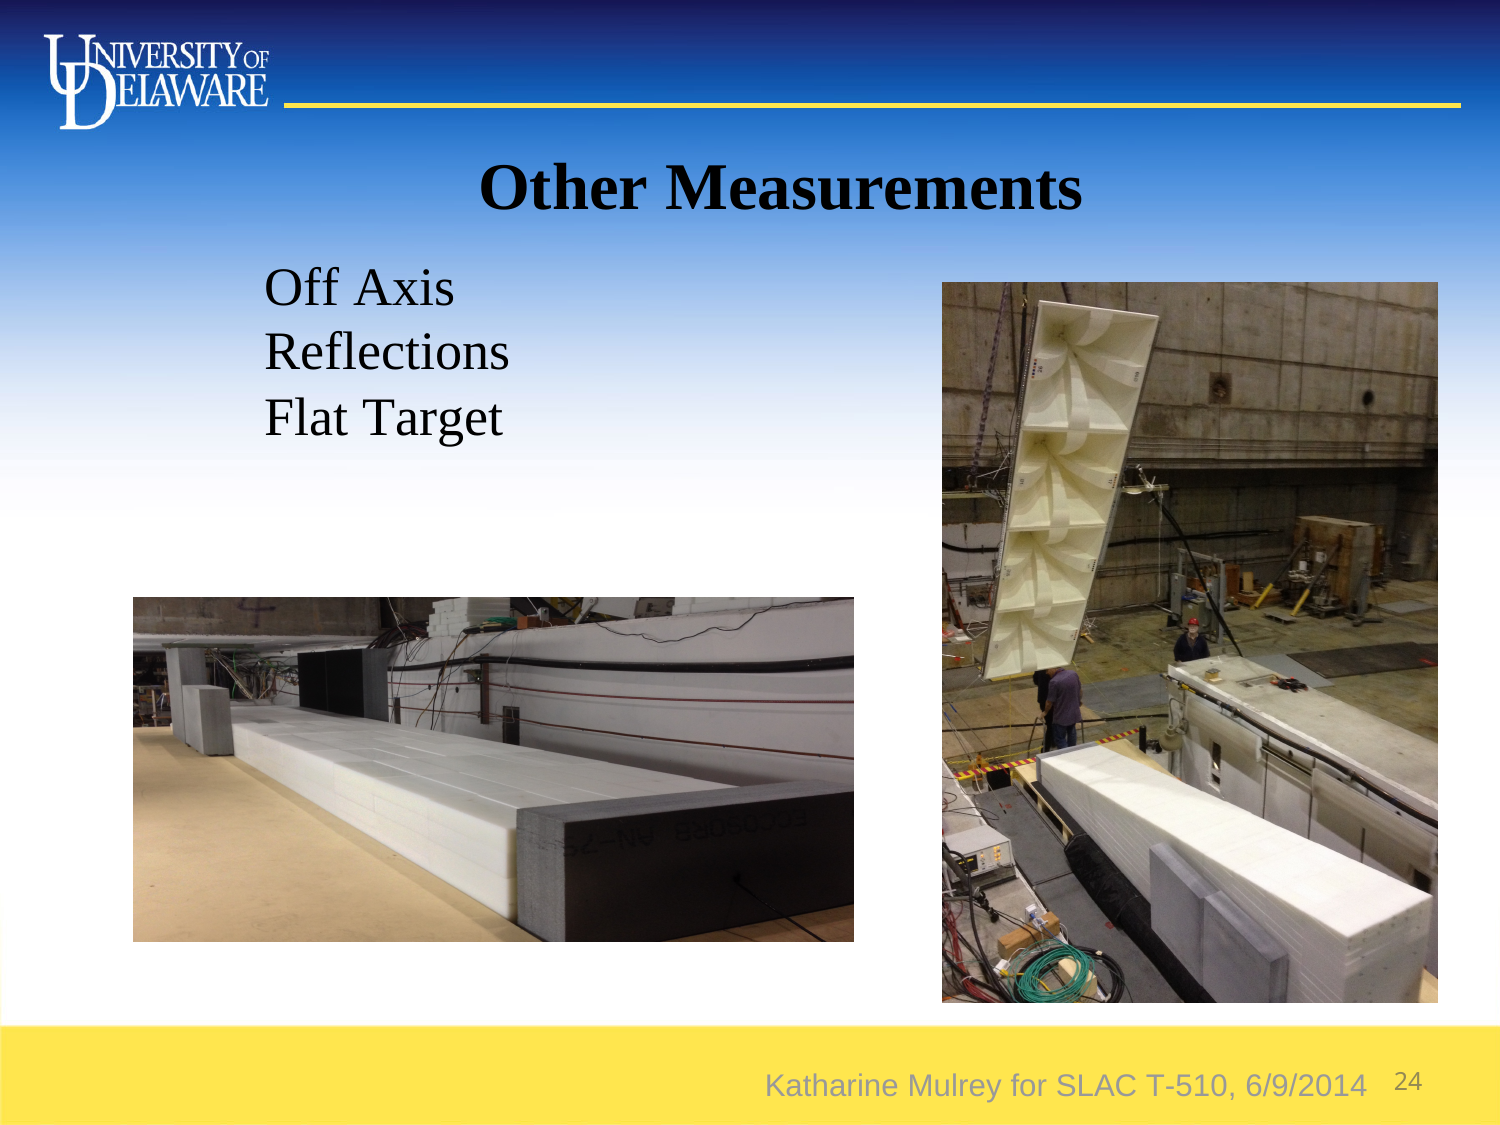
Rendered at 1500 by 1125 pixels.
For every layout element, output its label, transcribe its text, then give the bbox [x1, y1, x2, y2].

text_box Katharine Mulrey for SLAC T-510, 6/9/2014 [750, 1057, 1471, 1111]
text_box Other Measurements [37, 71, 1500, 294]
text_box Off Axis Reflections Flat Target [249, 243, 746, 564]
picture [0, 0, 1500, 1125]
